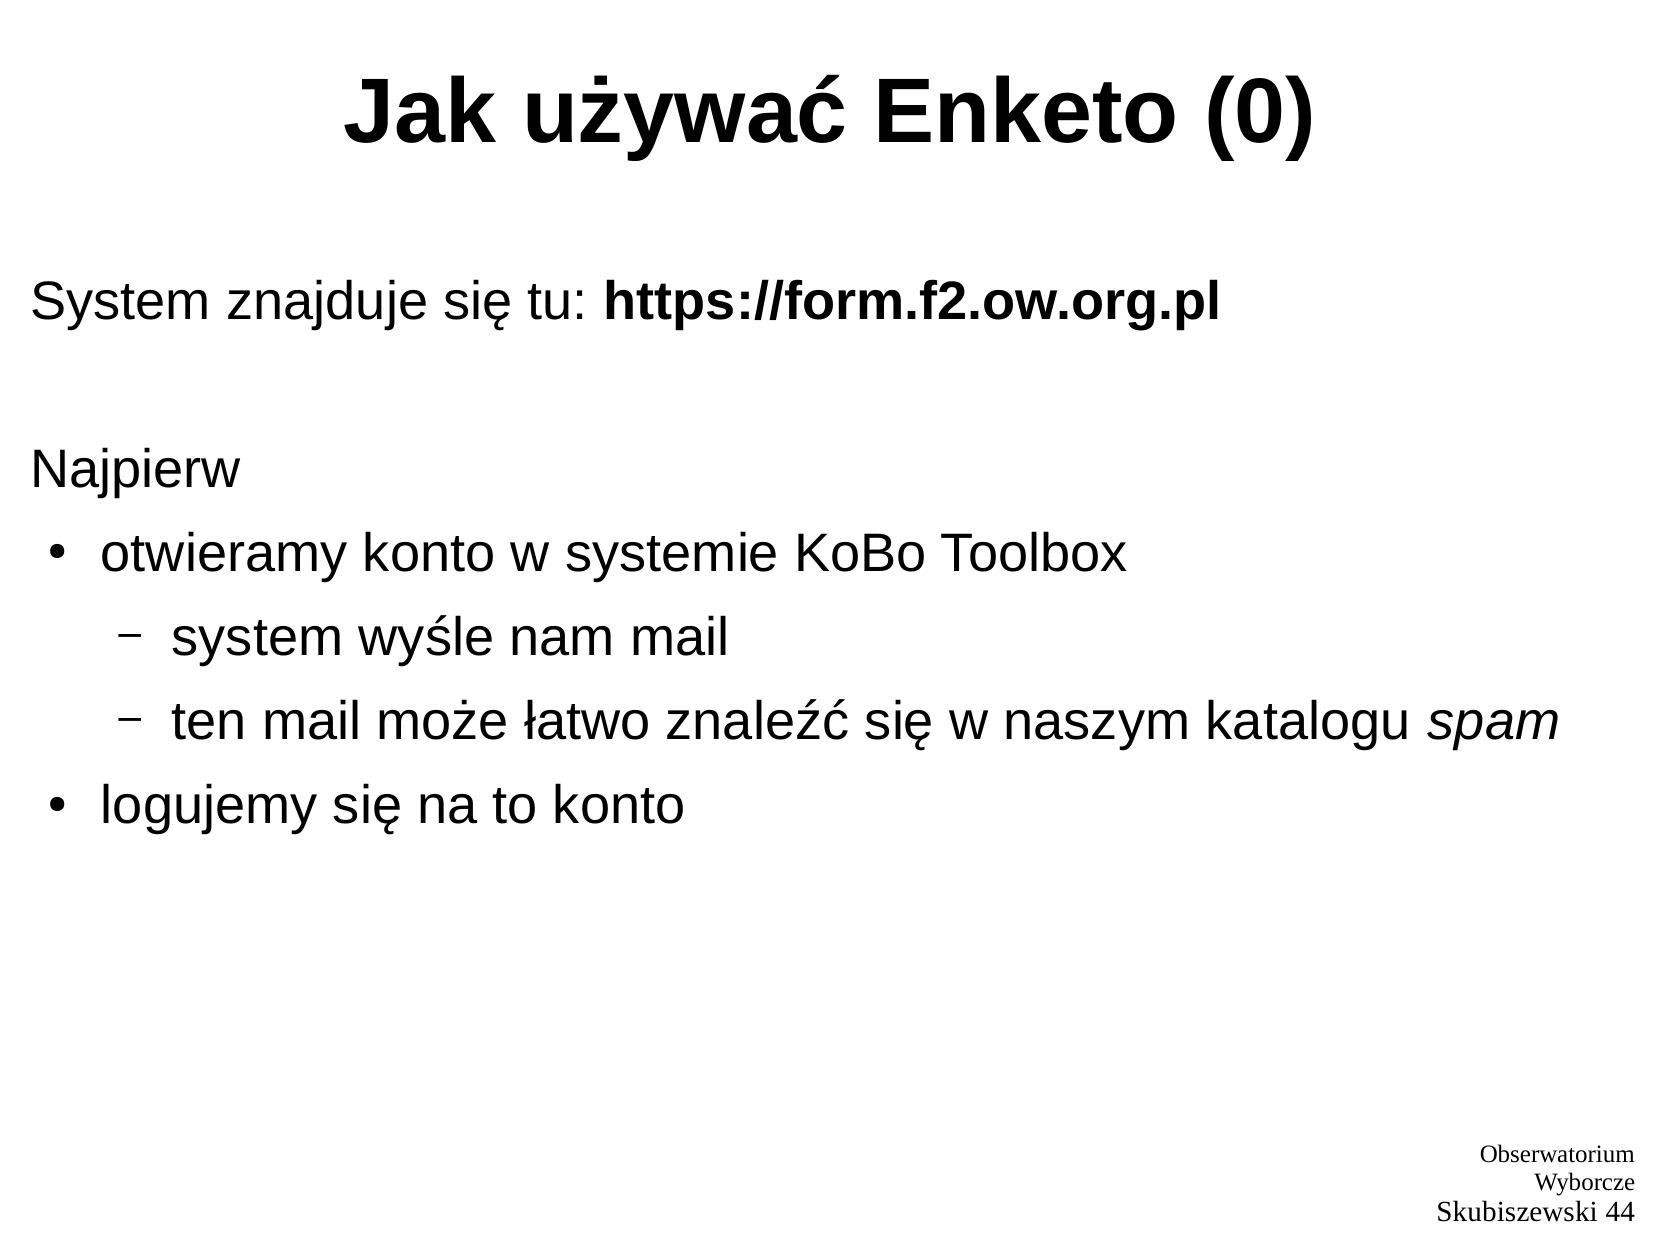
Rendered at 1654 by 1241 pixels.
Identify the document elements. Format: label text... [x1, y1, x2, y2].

list System znajduje się tu: https://form.f2.ow.org.pl Najpierw otwieramy konto w systemie KoBo Toolbox system wyśle nam mail ten mail może łatwo znaleźć się w naszym katalogu spam logujemy się na to konto [30, 185, 1583, 1161]
title Jak używać Enketo (0) [86, 60, 1575, 185]
